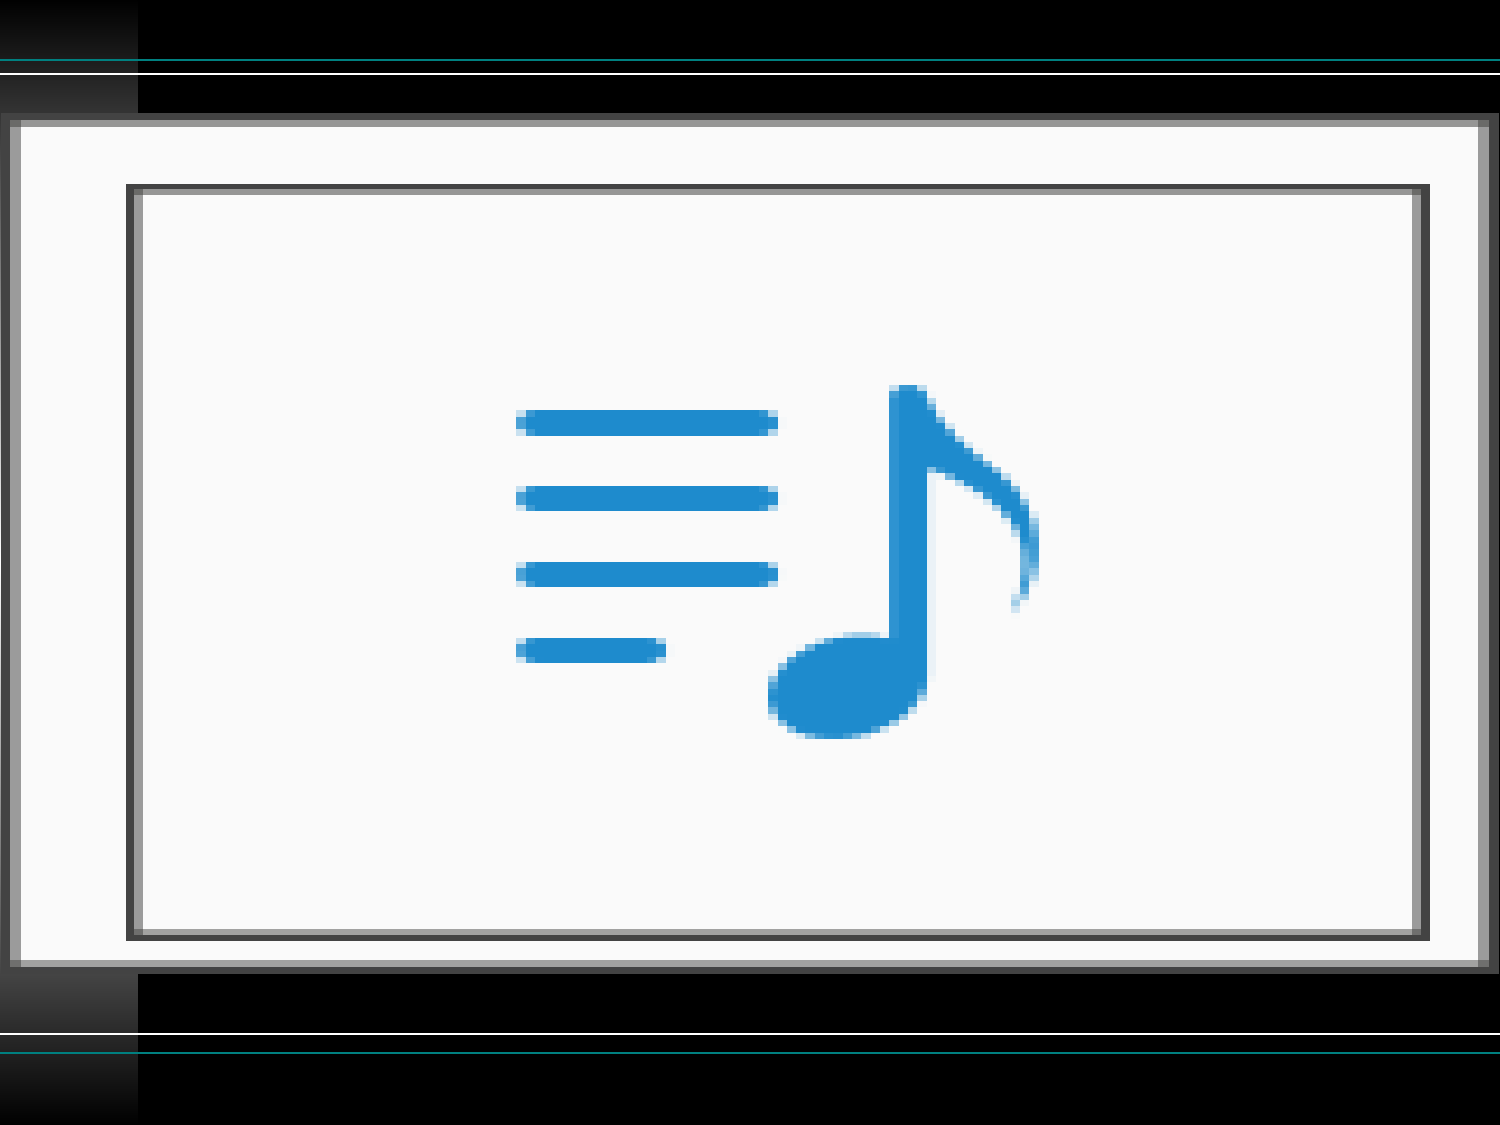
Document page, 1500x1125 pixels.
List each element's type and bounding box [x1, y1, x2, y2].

text_box [0, 112, 1500, 976]
